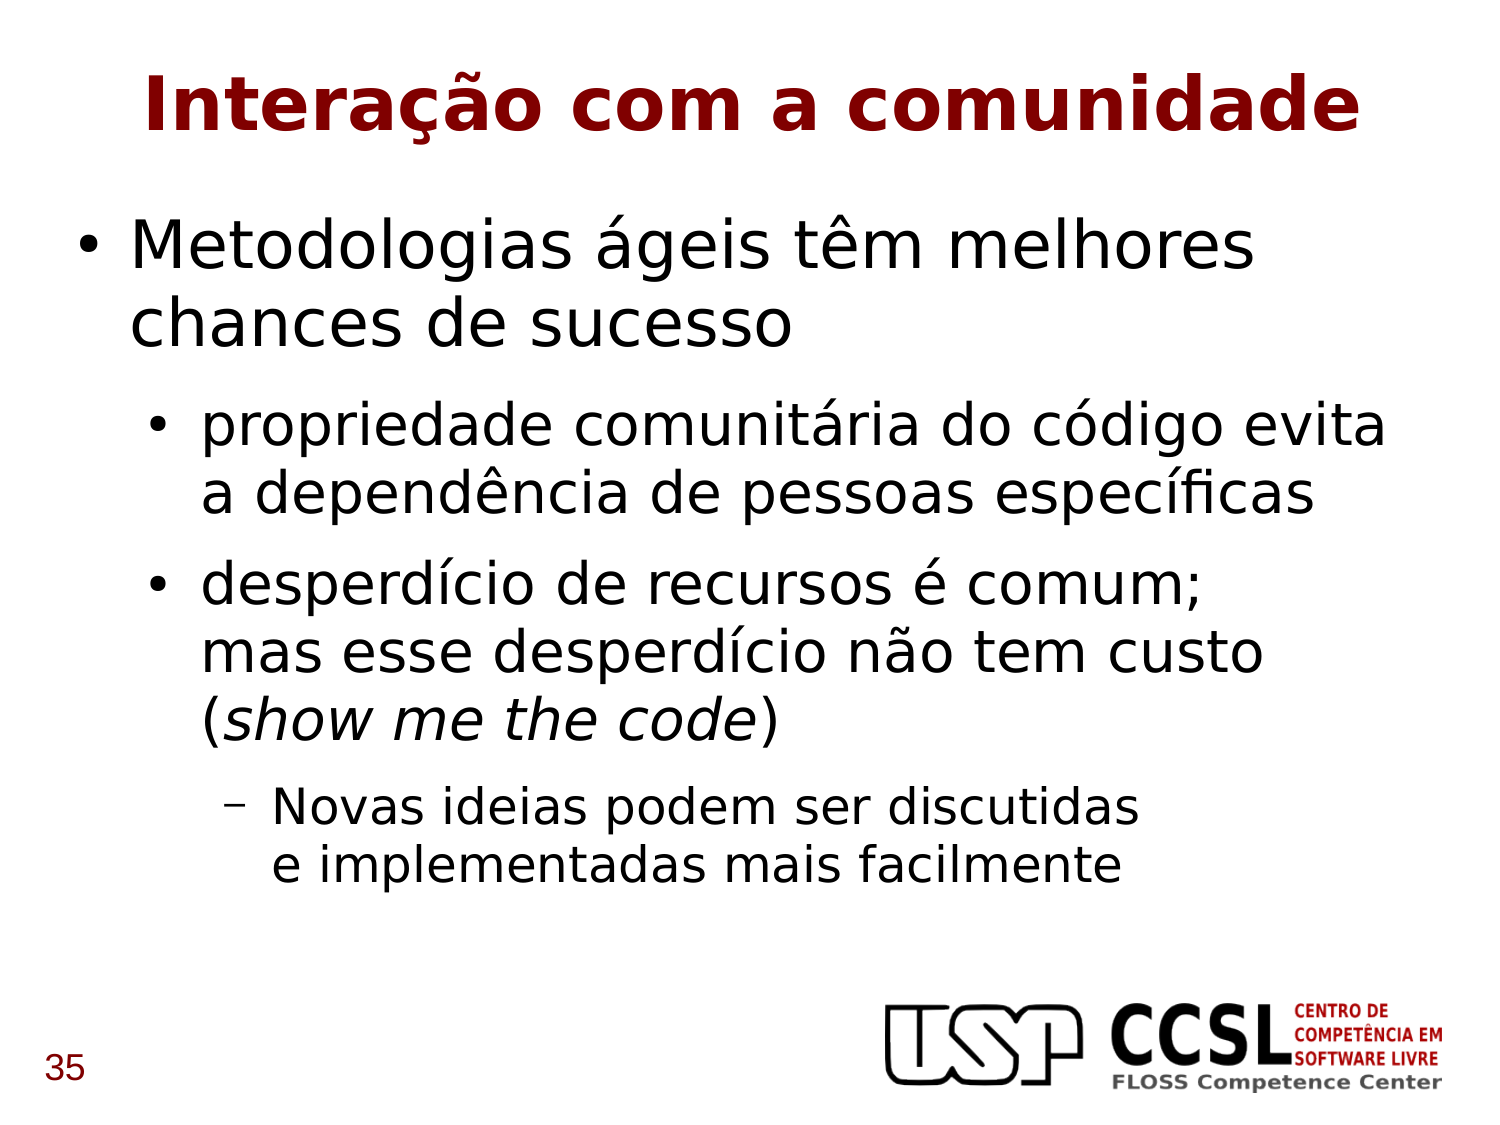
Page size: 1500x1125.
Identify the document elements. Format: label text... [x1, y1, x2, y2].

picture [885, 1003, 1442, 1093]
list Metodologias ágeis têm melhores chances de sucesso propriedade comunitária do código evita a dependência de pessoas específicas desperdício de recursos é comum; mas esse desperdício não tem custo (show me the code) Novas ideias podem ser discutidas e implementadas mais facilmente [59, 206, 1447, 950]
title Interação com a comunidade [59, 29, 1447, 180]
